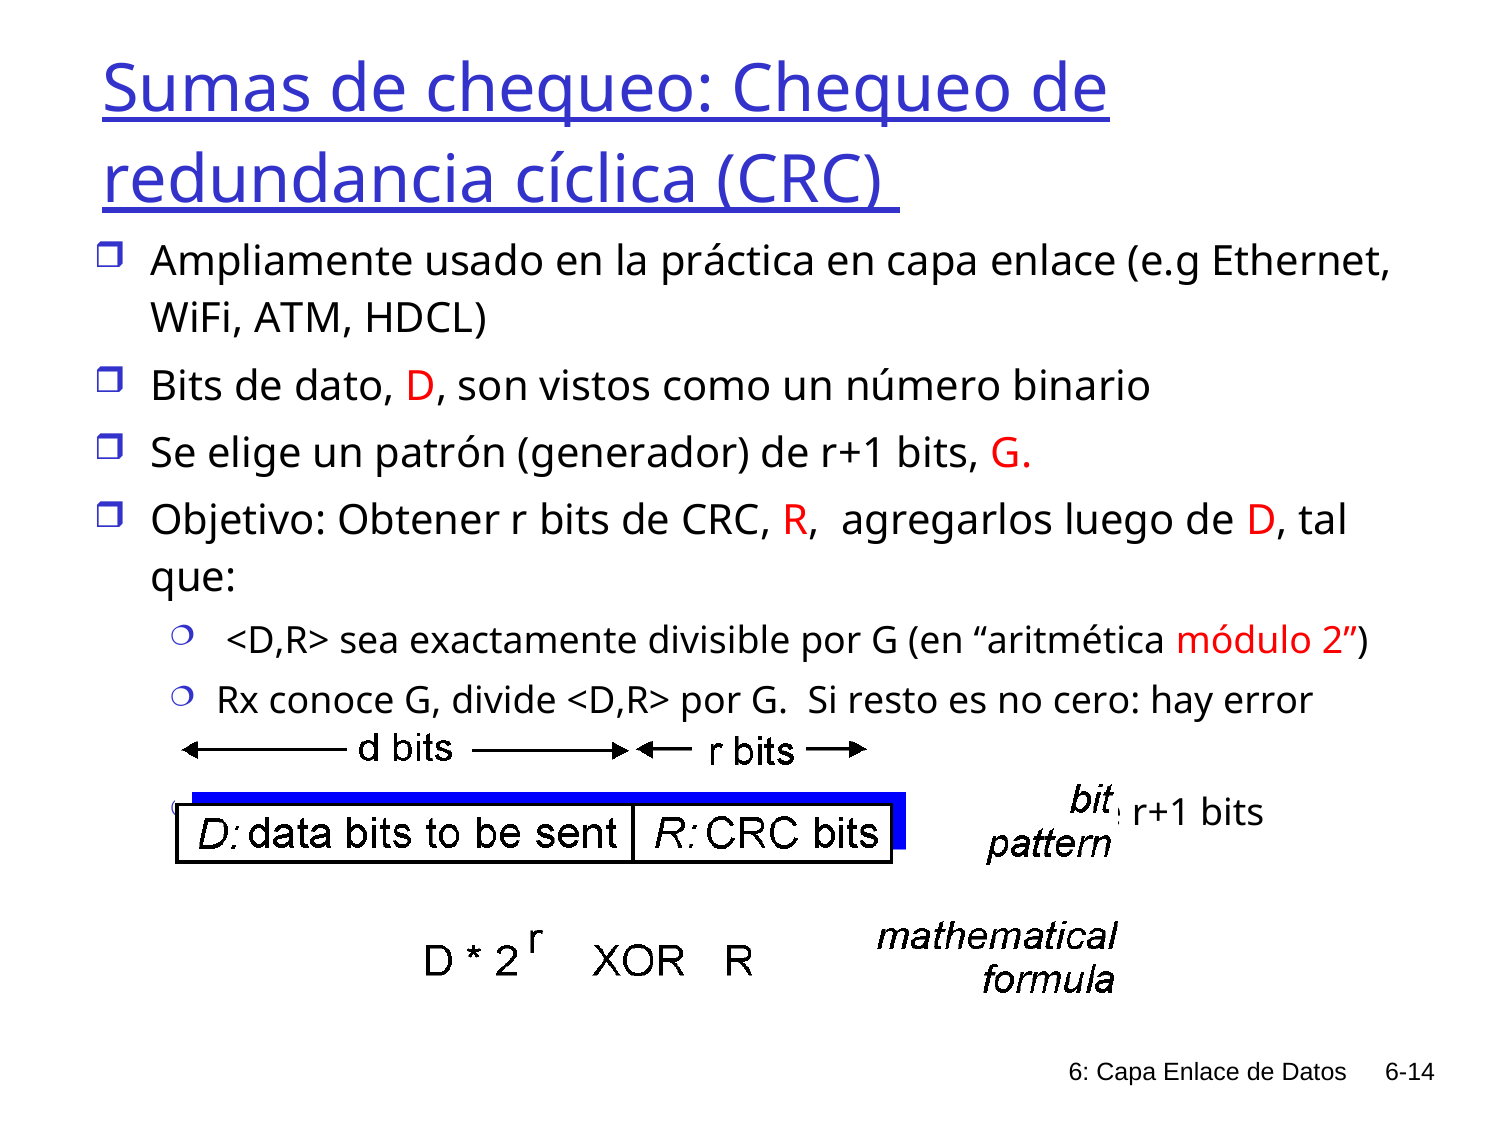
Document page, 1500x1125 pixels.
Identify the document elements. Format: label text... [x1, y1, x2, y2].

list Ampliamente usado en la práctica en capa enlace (e.g Ethernet, WiFi, ATM, HDCL) Bits de dato, D, son vistos como un número binario Se elige un patrón (generador) de r+1 bits, G. Objetivo: Obtener r bits de CRC, R, agregarlos luego de D, tal que: <D,R> sea exactamente divisible por G (en “aritmética módulo 2”) Rx conoce G, divide <D,R> por G. Si resto es no cero: hay error detectado! Puede detectar secuencias de errores menores que r+1 bits [79, 223, 1439, 718]
picture [175, 733, 1118, 994]
title Sumas de chequeo: Chequeo de redundancia cíclica (CRC) [87, 37, 1438, 223]
